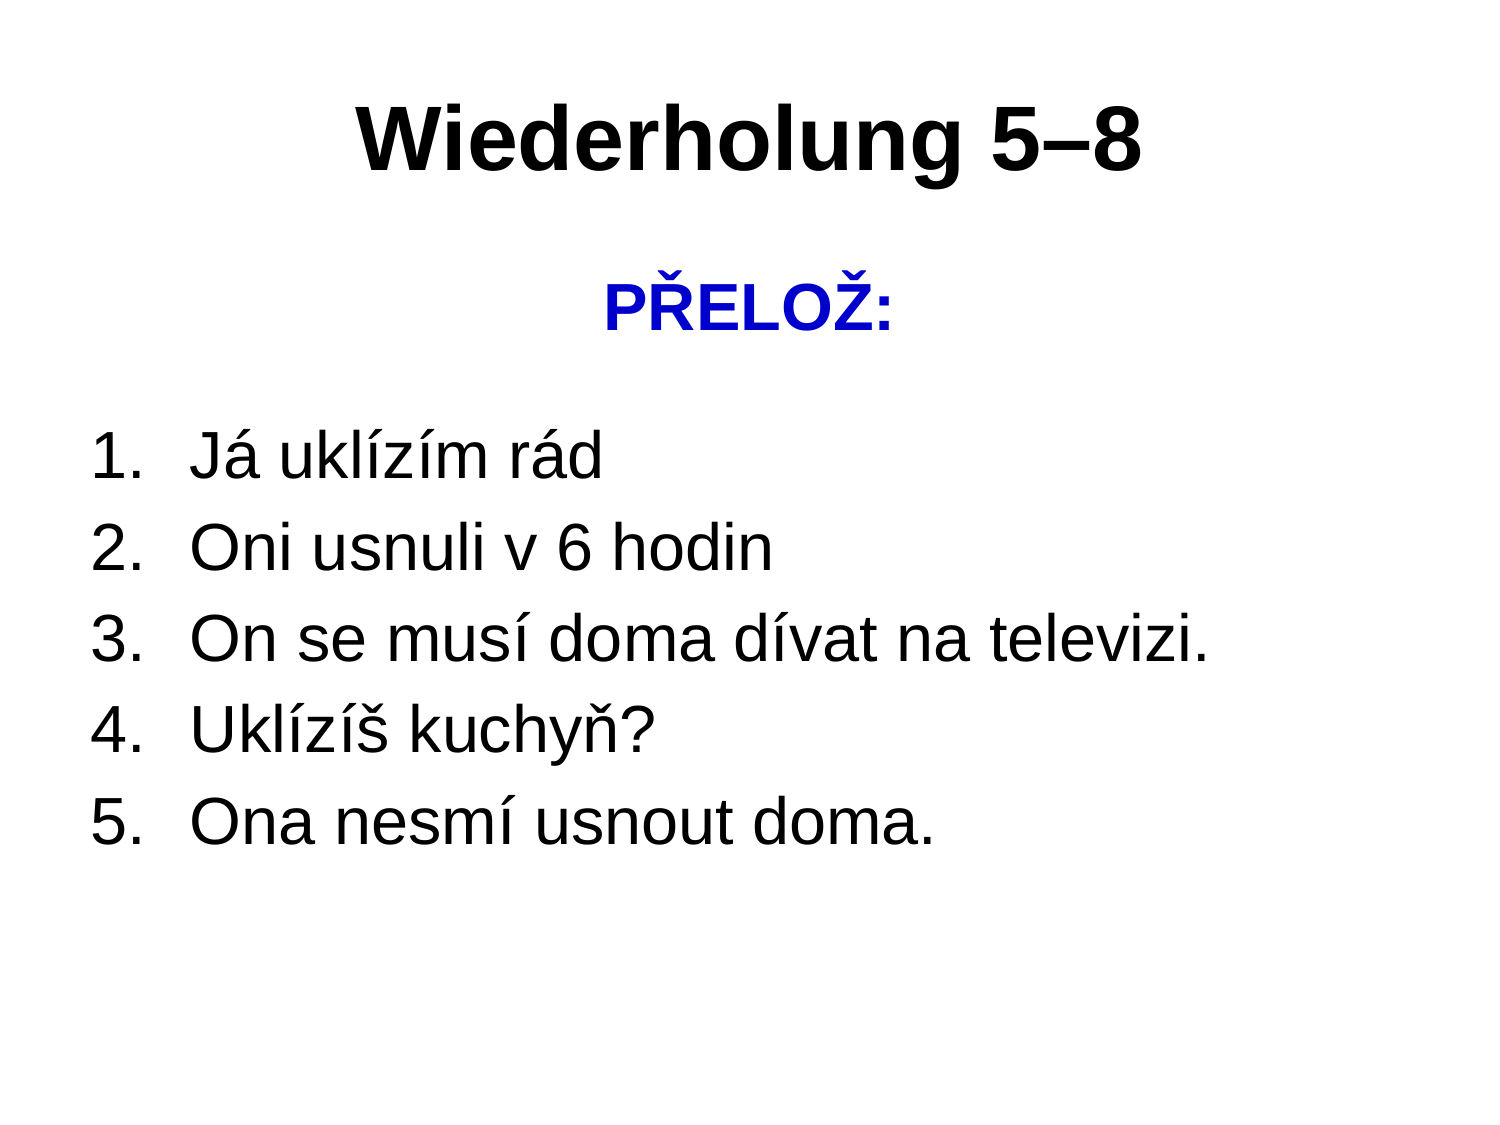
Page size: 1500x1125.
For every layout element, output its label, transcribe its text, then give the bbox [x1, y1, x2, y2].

title Wiederholung 5–8 [75, 45, 1426, 233]
list PŘELOŽ: Já uklízím rád Oni usnuli v 6 hodin On se musí doma dívat na televizi. Uklízíš kuchyň? Ona nesmí usnout doma. [75, 262, 1426, 1006]
